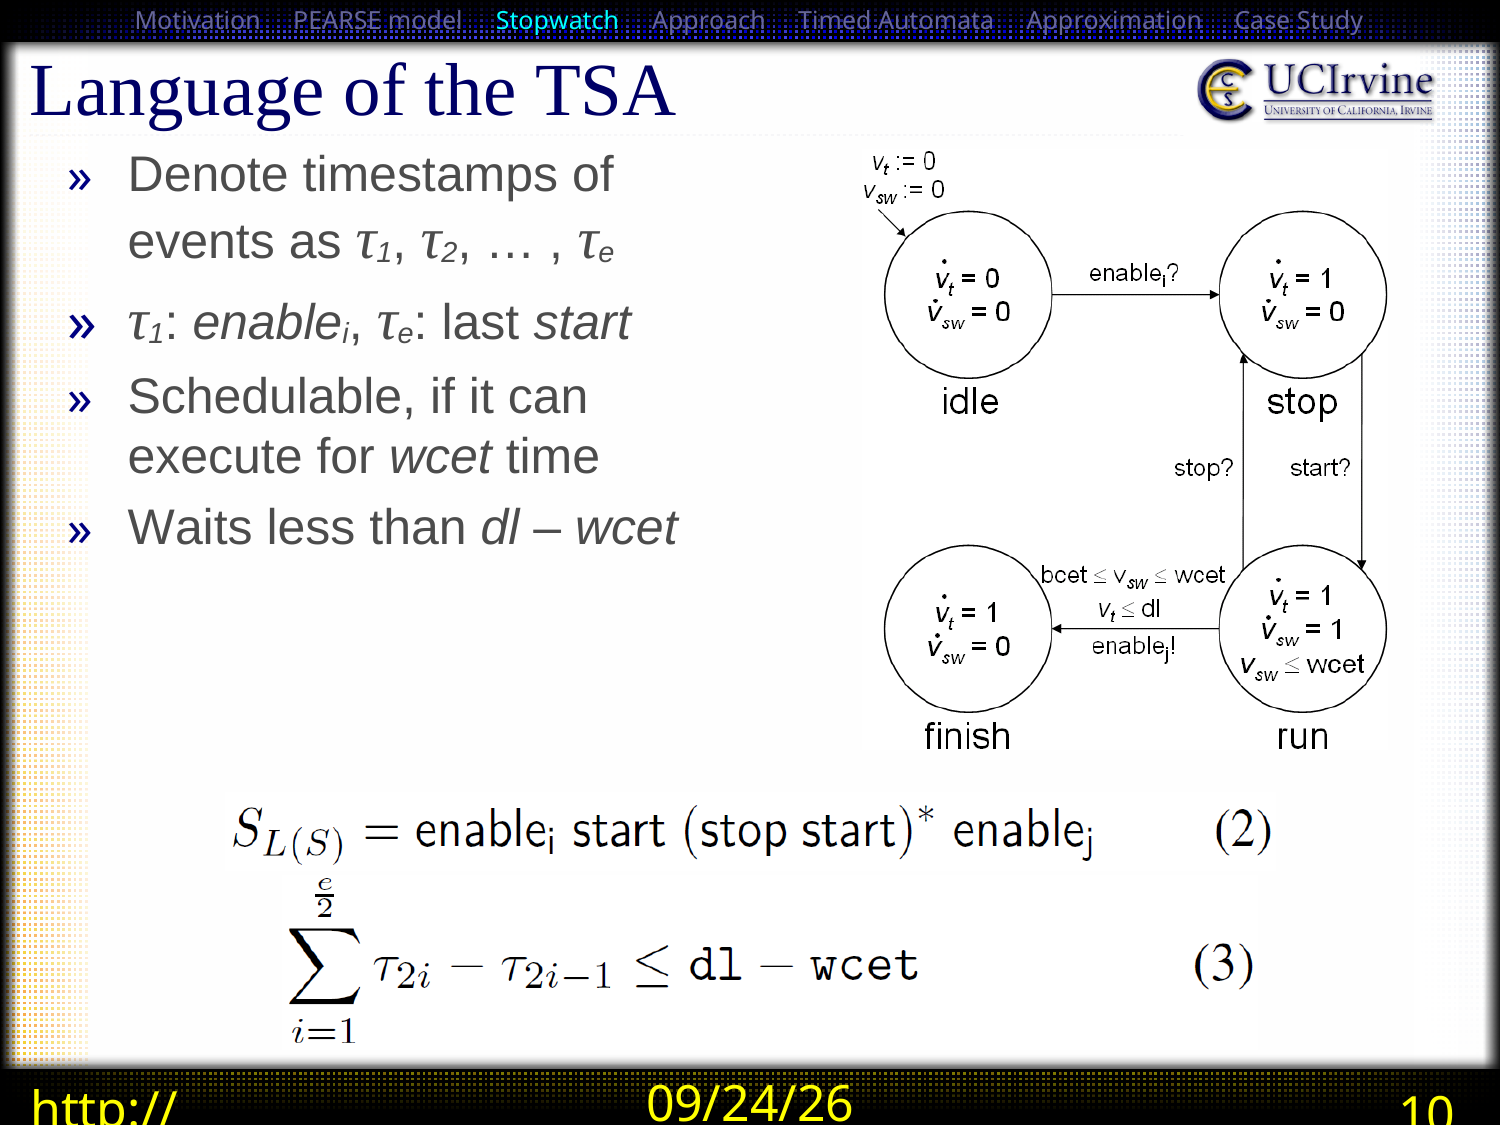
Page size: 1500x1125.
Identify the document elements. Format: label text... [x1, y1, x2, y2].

picture [39, 1103, 53, 1125]
text_box Motivation PEARSE model Stopwatch Approach Timed Automata Approximation Case Study [14, 4, 1485, 35]
list Denote timestamps of events as τ1, τ2, … , τe τ1: enablei, τe: last start Schedulable, if it can execute for wcet time Waits less than dl – wcet [52, 135, 734, 1081]
picture [0, 0, 1500, 1125]
picture [1433, 1100, 1448, 1125]
title Language of the TSA [15, 35, 1186, 145]
picture [105, 1103, 119, 1124]
